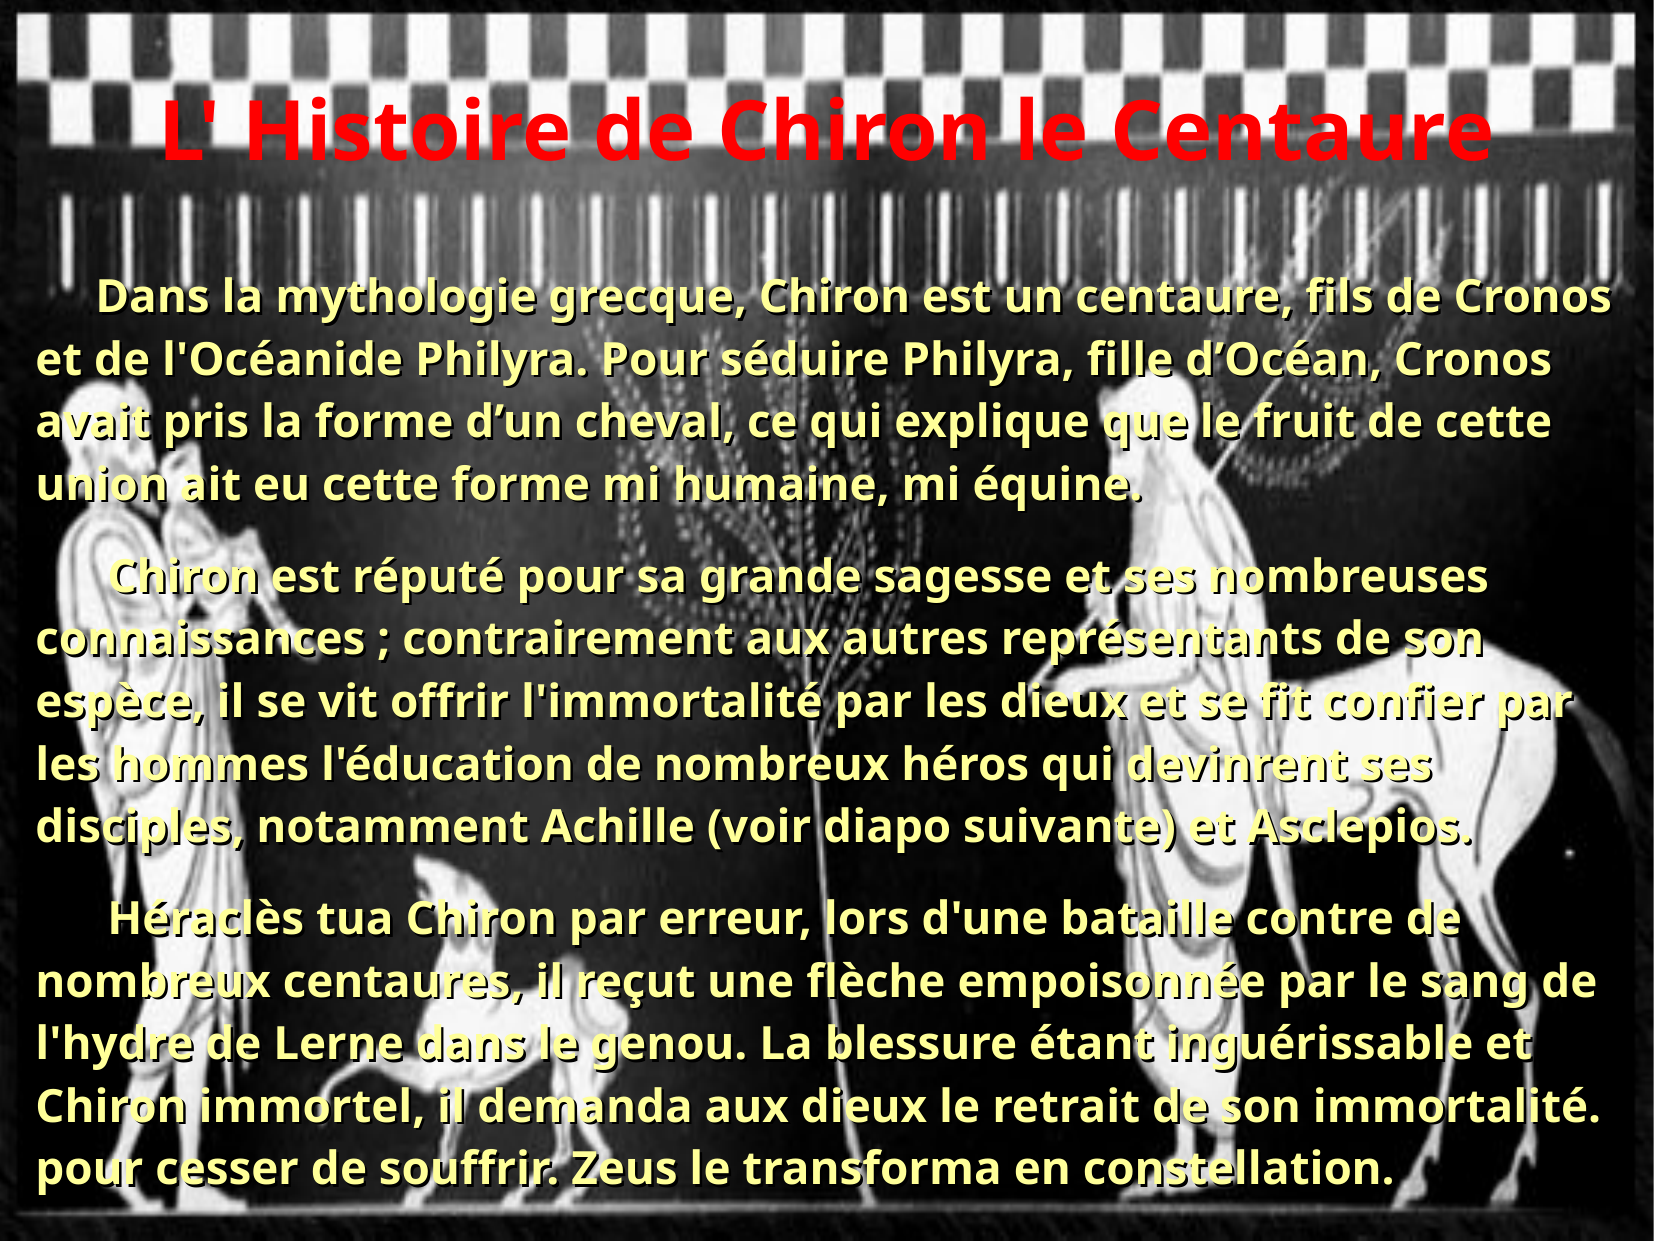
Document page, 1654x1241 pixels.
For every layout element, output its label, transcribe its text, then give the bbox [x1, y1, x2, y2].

list Dans la mythologie grecque, Chiron est un centaure, fils de Cronos et de l'Océanide Philyra. Pour séduire Philyra, fille d’Océan, Cronos avait pris la forme d’un cheval, ce qui explique que le fruit de cette union ait eu cette forme mi humaine, mi équine. Chiron est réputé pour sa grande sagesse et ses nombreuses connaissances ; contrairement aux autres représentants de son espèce, il se vit offrir l'immortalité par les dieux et se fit confier par les hommes l'éducation de nombreux héros qui devinrent ses disciples, notamment Achille (voir diapo suivante) et Asclepios. Héraclès tua Chiron par erreur, lors d'une bataille contre de nombreux centaures, il reçut une flèche empoisonnée par le sang de l'hydre de Lerne dans le genou. La blessure étant inguérissable et Chiron immortel, il demanda aux dieux le retrait de son immortalité. pour cesser de souffrir. Zeus le transforma en constellation. [0, 263, 1642, 1153]
picture [322, 1167, 329, 1179]
title L' Histoire de Chiron le Centaure [82, 0, 1571, 257]
picture [0, 0, 1654, 1241]
